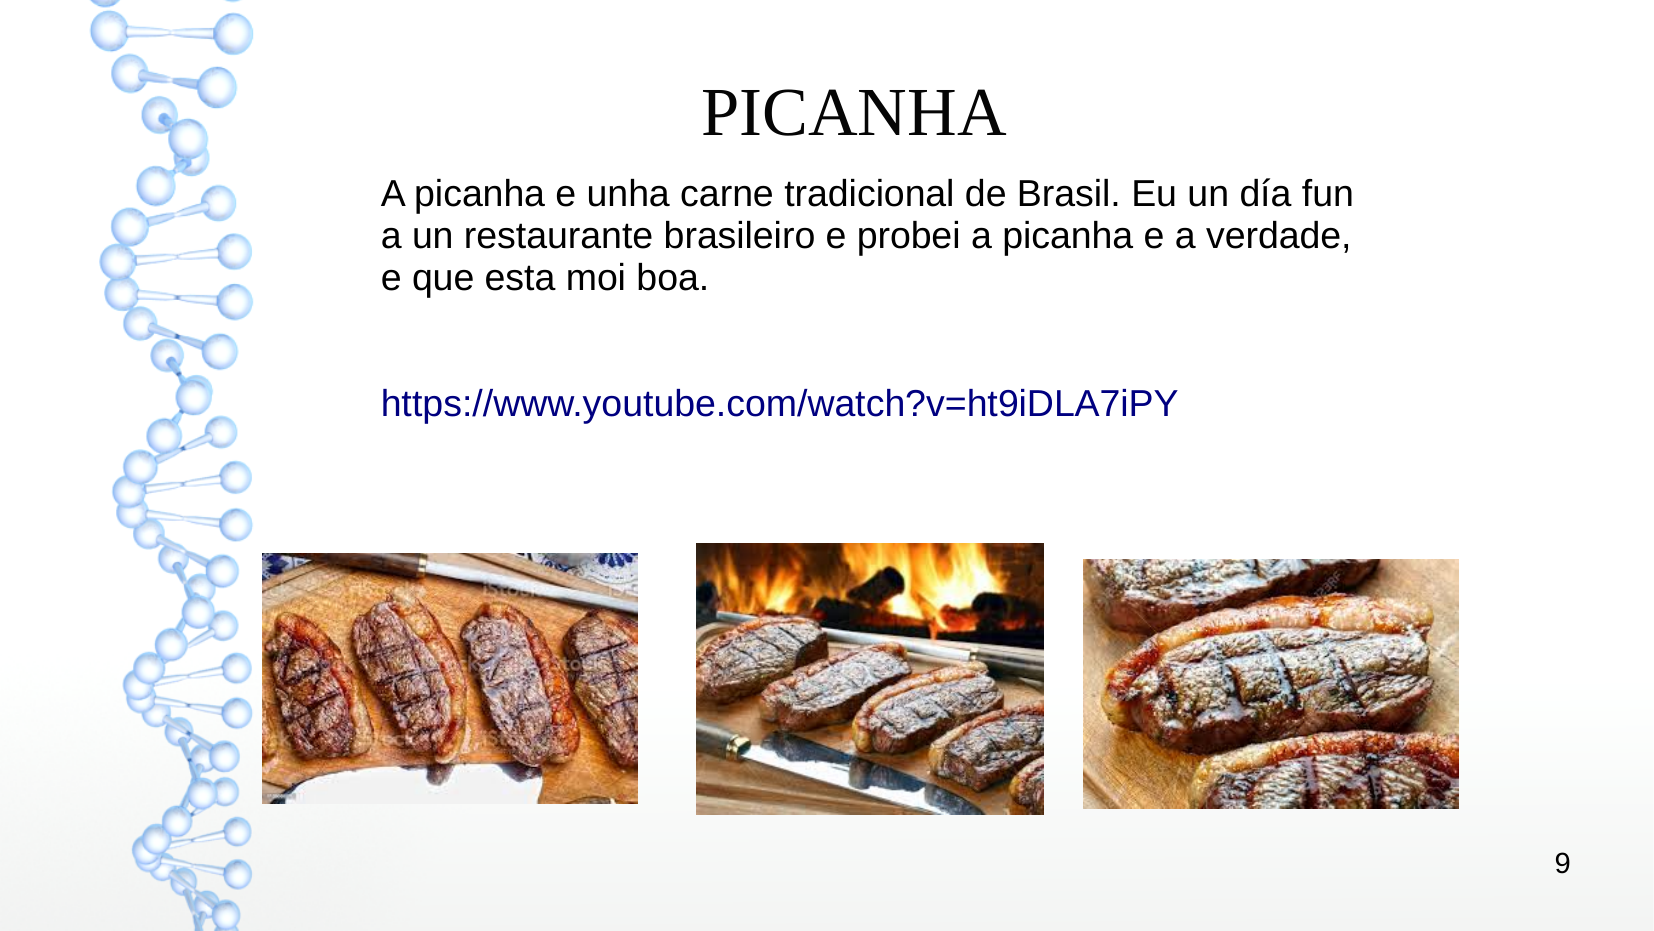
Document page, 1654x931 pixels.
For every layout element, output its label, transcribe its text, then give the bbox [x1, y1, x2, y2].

text_box A picanha e unha carne tradicional de Brasil. Eu un día fun a un restaurante brasileiro e probei a picanha e a verdade, e que esta moi boa. https://www.youtube.com/watch?v=ht9iDLA7iPY [366, 165, 1382, 475]
picture [0, 0, 1654, 931]
title PICANHA [265, 35, 1595, 189]
